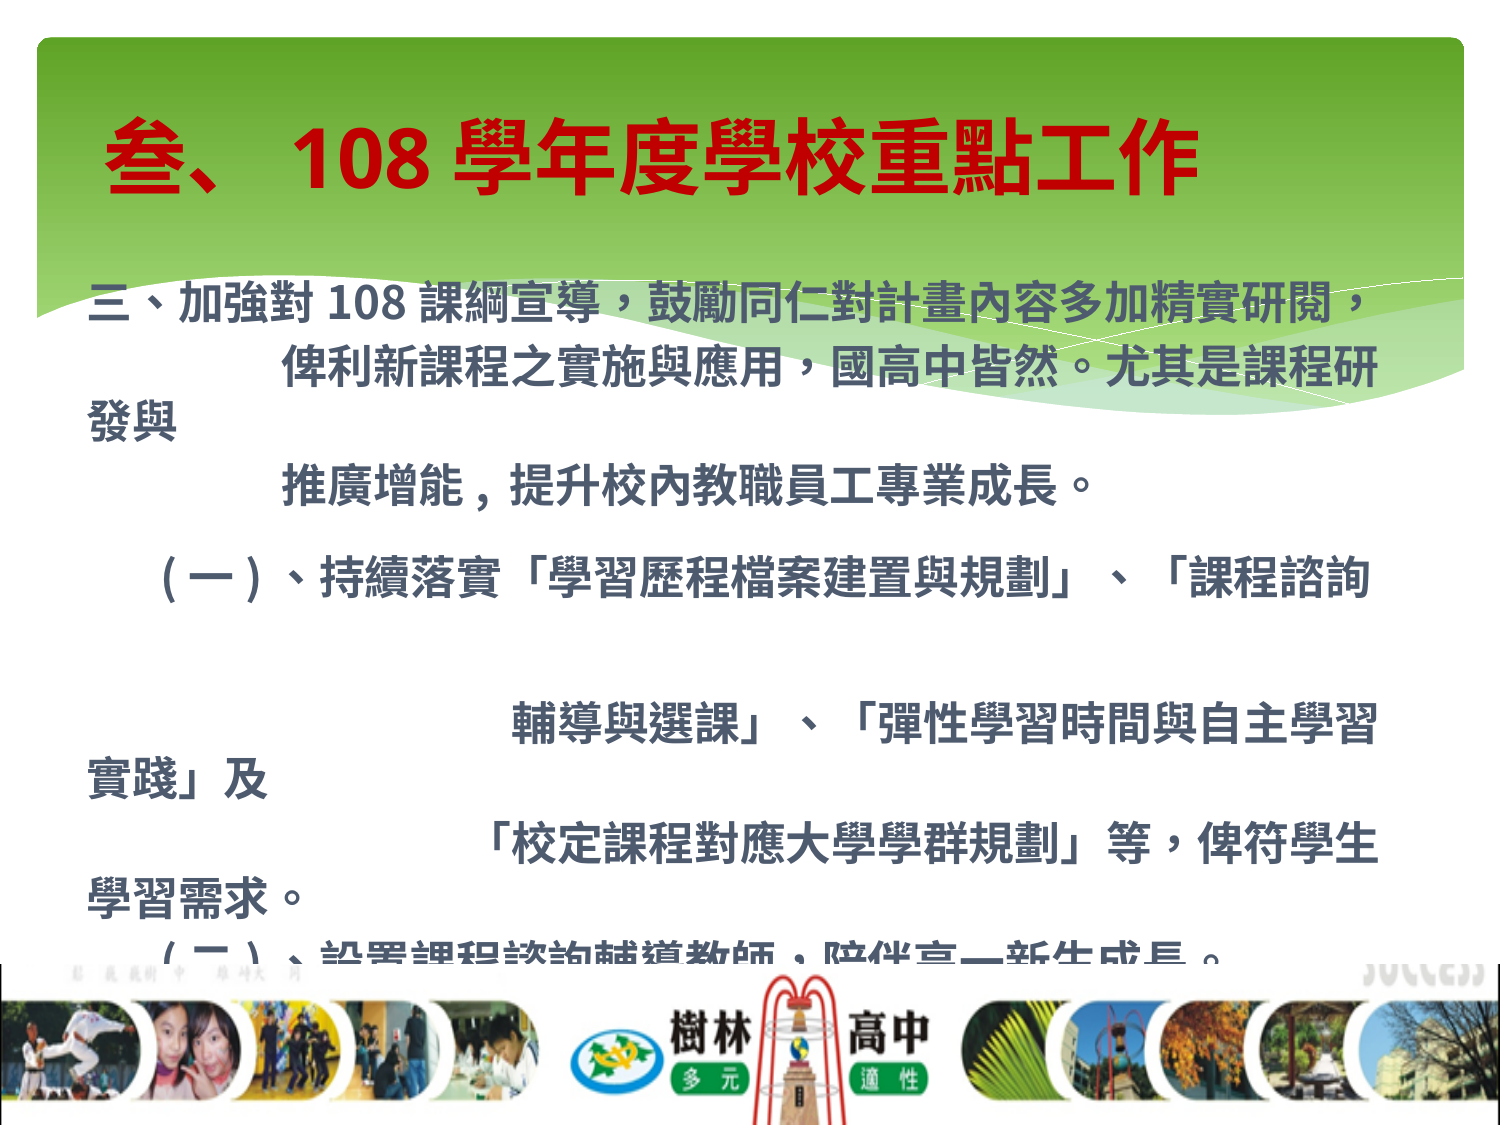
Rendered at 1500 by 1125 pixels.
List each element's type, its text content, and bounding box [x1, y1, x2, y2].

picture [0, 964, 1500, 1125]
text_box 叁、108學年度學校重點工作 [88, 52, 1382, 271]
list 三、加強對108課綱宣導，鼓勵同仁對計畫內容多加精實研閱， 俾利新課程之實施與應用，國高中皆然。尤其是課程研發與 推廣增能,提升校內教職員工專業成長。 (一)、持續落實「學習歷程檔案建置與規劃」、「課程諮詢 輔導與選課」、「彈性學習時間與自主學習實踐」及 「校定課程對應大學學群規劃」等，俾符學生學習需求。 (二)、設置課程諮詢輔導教師，陪伴高一新生成長。 (三)、宣導說明111年考招連動相關事宜。 (四)、研修學校「學生學習評量補充規定」、「學生學習歷 程檔案補充規定」，維護學生學習權益。 [71, 266, 1397, 964]
